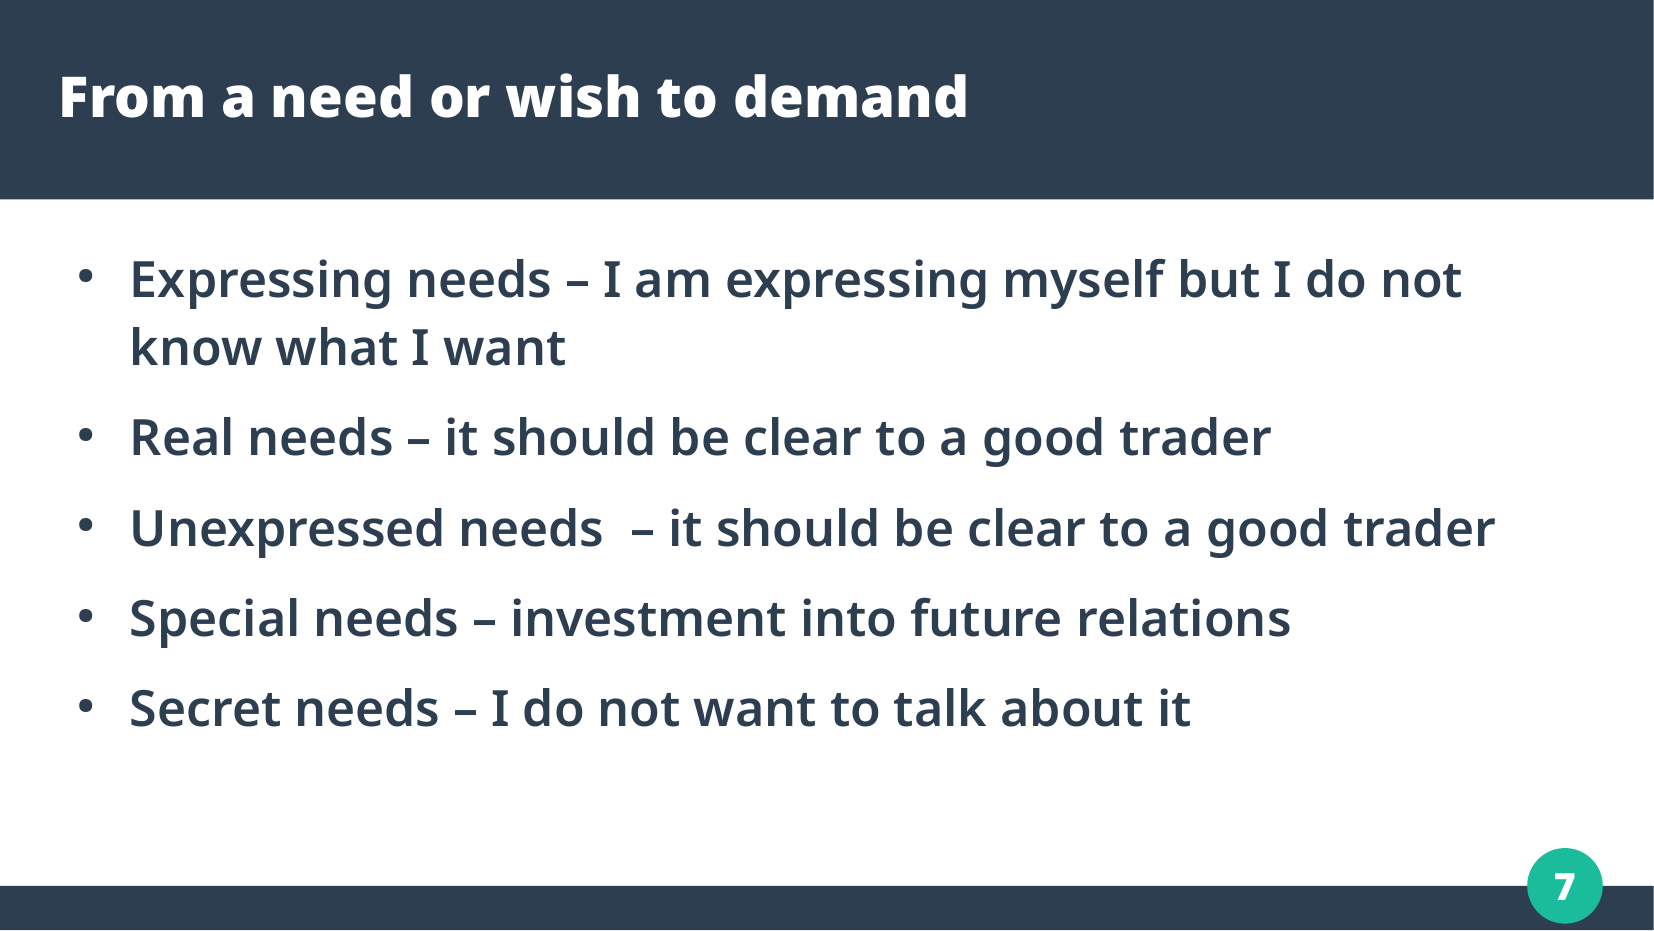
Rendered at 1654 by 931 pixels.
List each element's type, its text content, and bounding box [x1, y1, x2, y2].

title From a need or wish to demand [59, 37, 1595, 155]
list Expressing needs – I am expressing myself but I do not know what I want Real needs – it should be clear to a good trader Unexpressed needs – it should be clear to a good trader Special needs – investment into future relations Secret needs – I do not want to talk about it [59, 243, 1595, 864]
